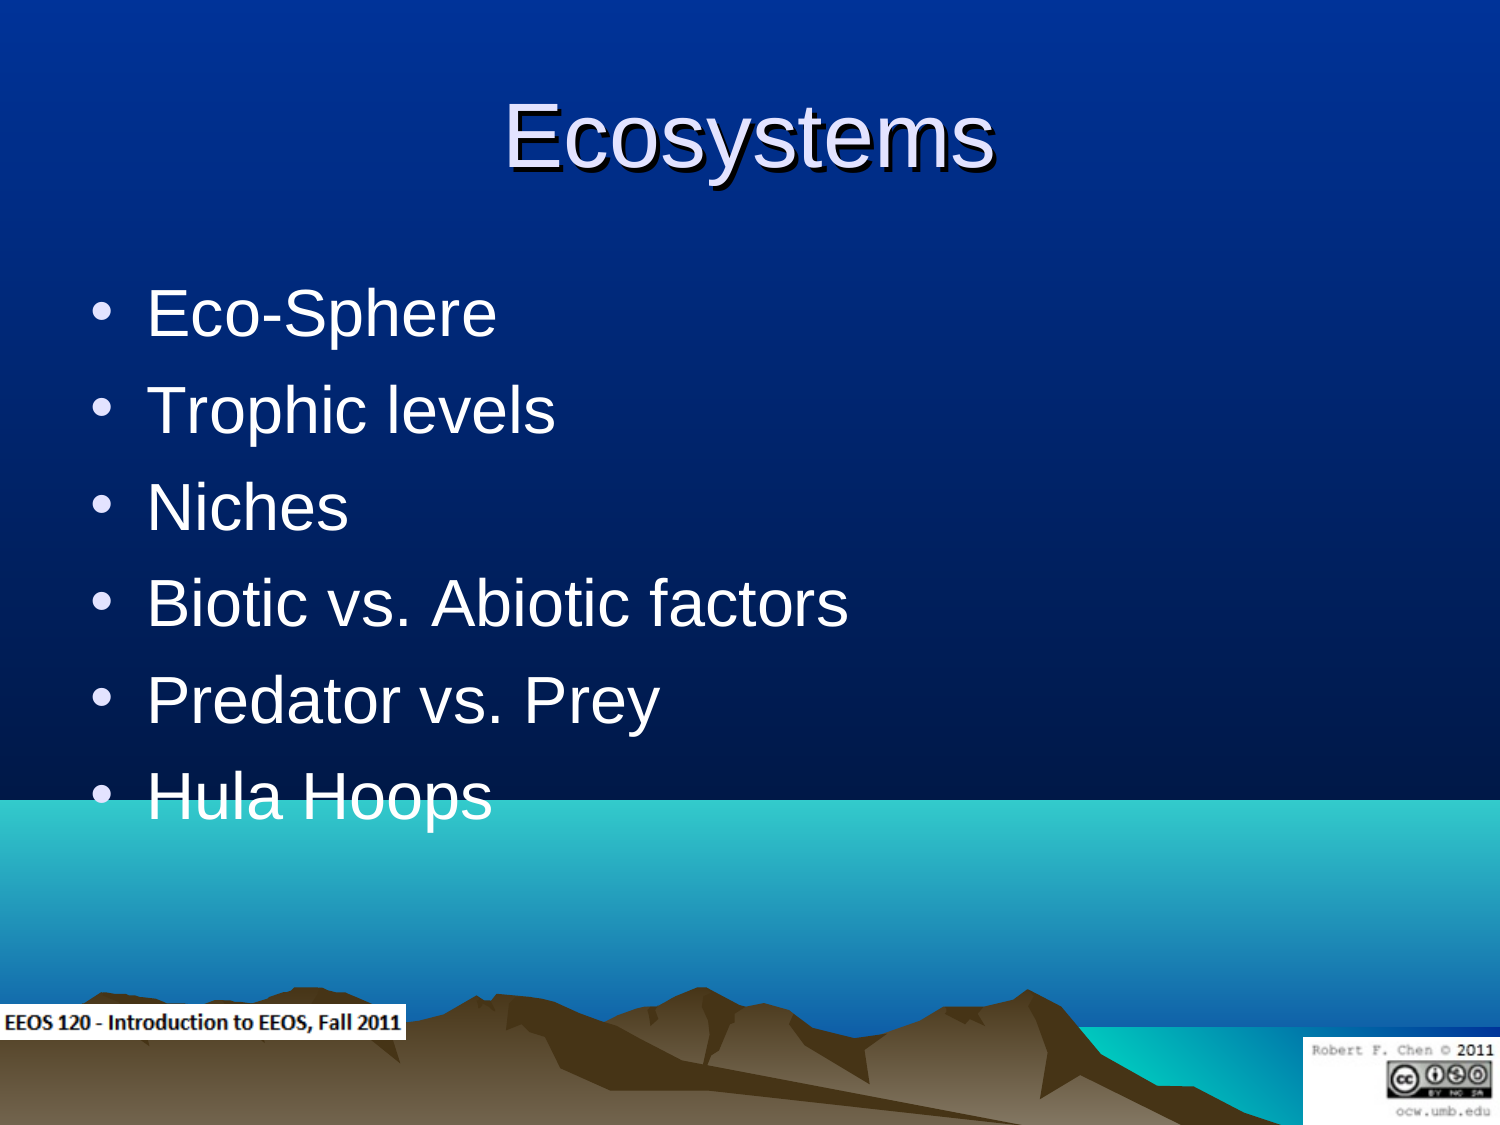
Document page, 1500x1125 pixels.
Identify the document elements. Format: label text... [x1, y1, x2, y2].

list Eco-Sphere Trophic levels Niches Biotic vs. Abiotic factors Predator vs. Prey Hula Hoops [75, 262, 1426, 1034]
picture [1302, 1037, 1500, 1125]
picture [0, 1004, 406, 1040]
title Ecosystems [75, 37, 1426, 225]
